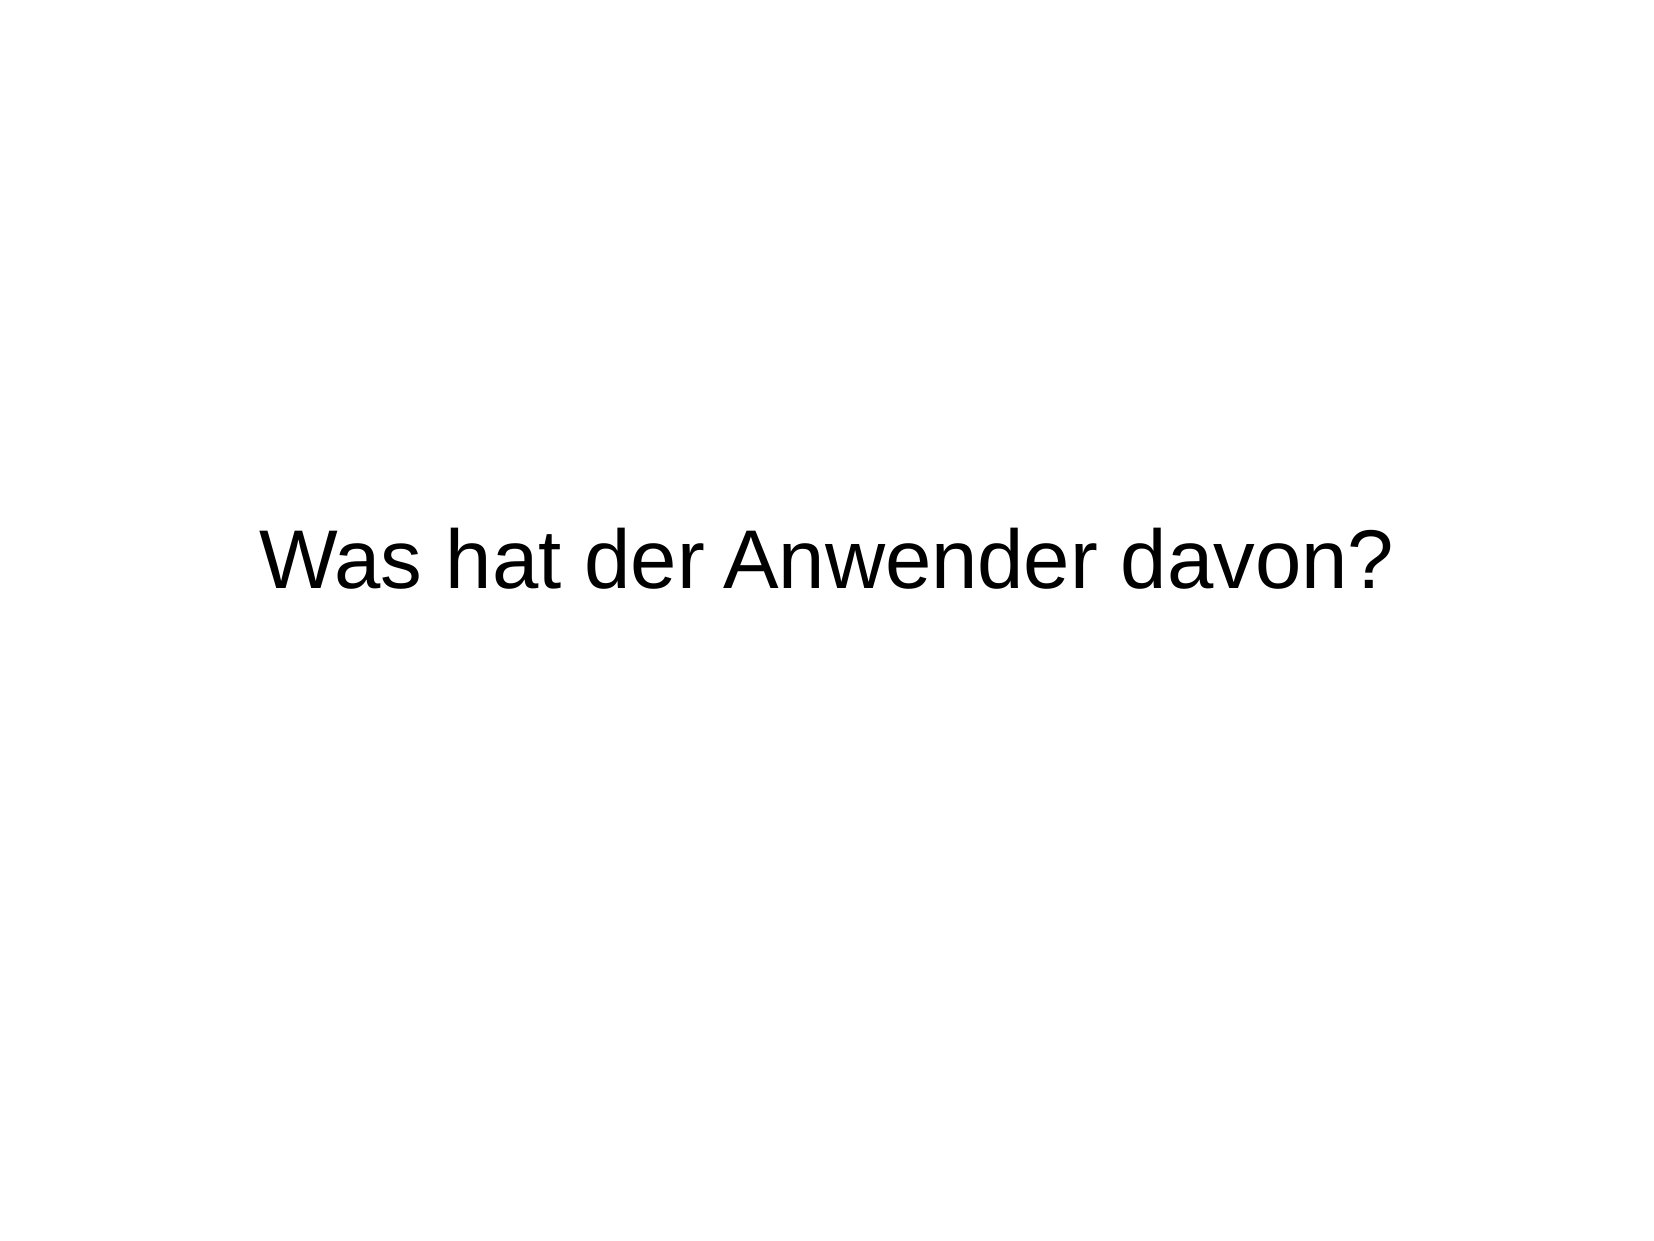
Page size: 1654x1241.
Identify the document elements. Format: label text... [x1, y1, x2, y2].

text_box Was hat der Anwender davon? [82, 297, 1571, 1102]
